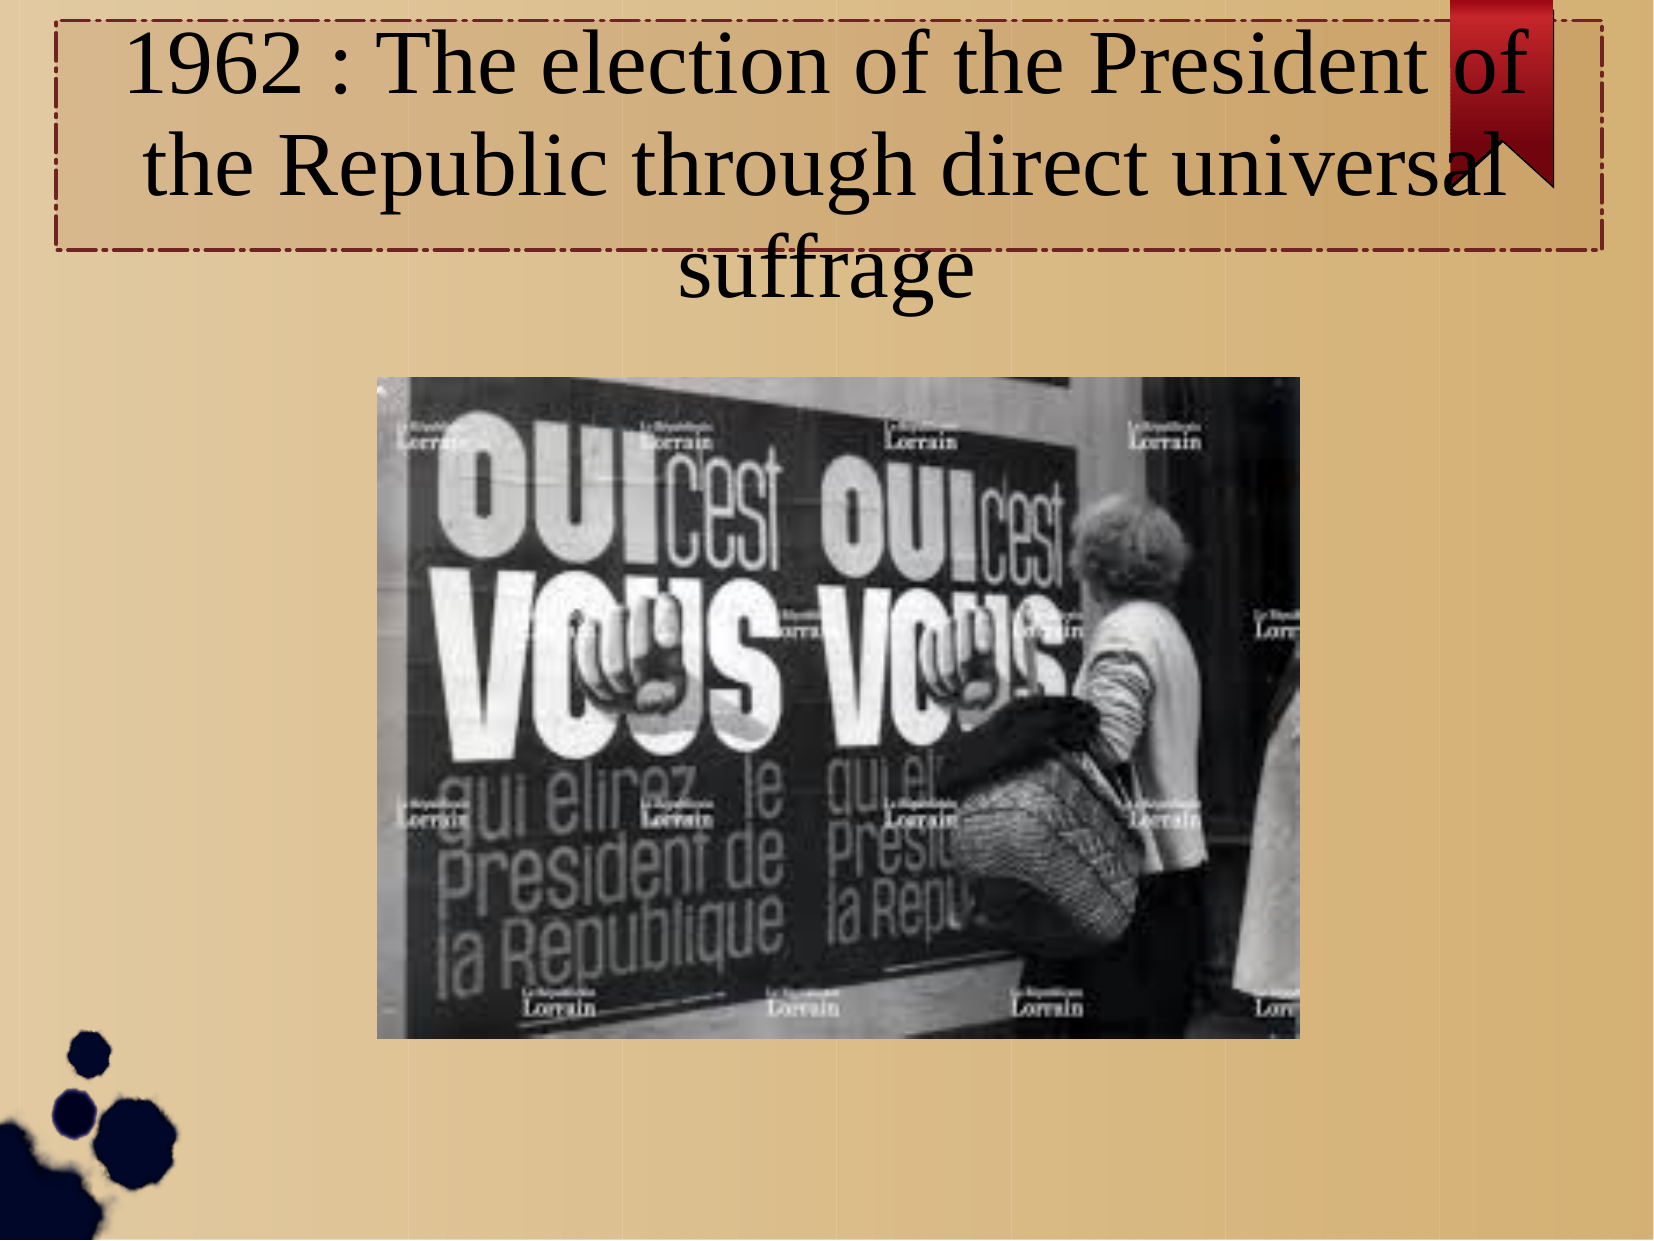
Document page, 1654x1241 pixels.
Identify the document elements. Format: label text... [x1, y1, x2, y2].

picture [377, 377, 1300, 1039]
title 1962 : The election of the President of the Republic through direct universal suffrage [82, 12, 1571, 317]
